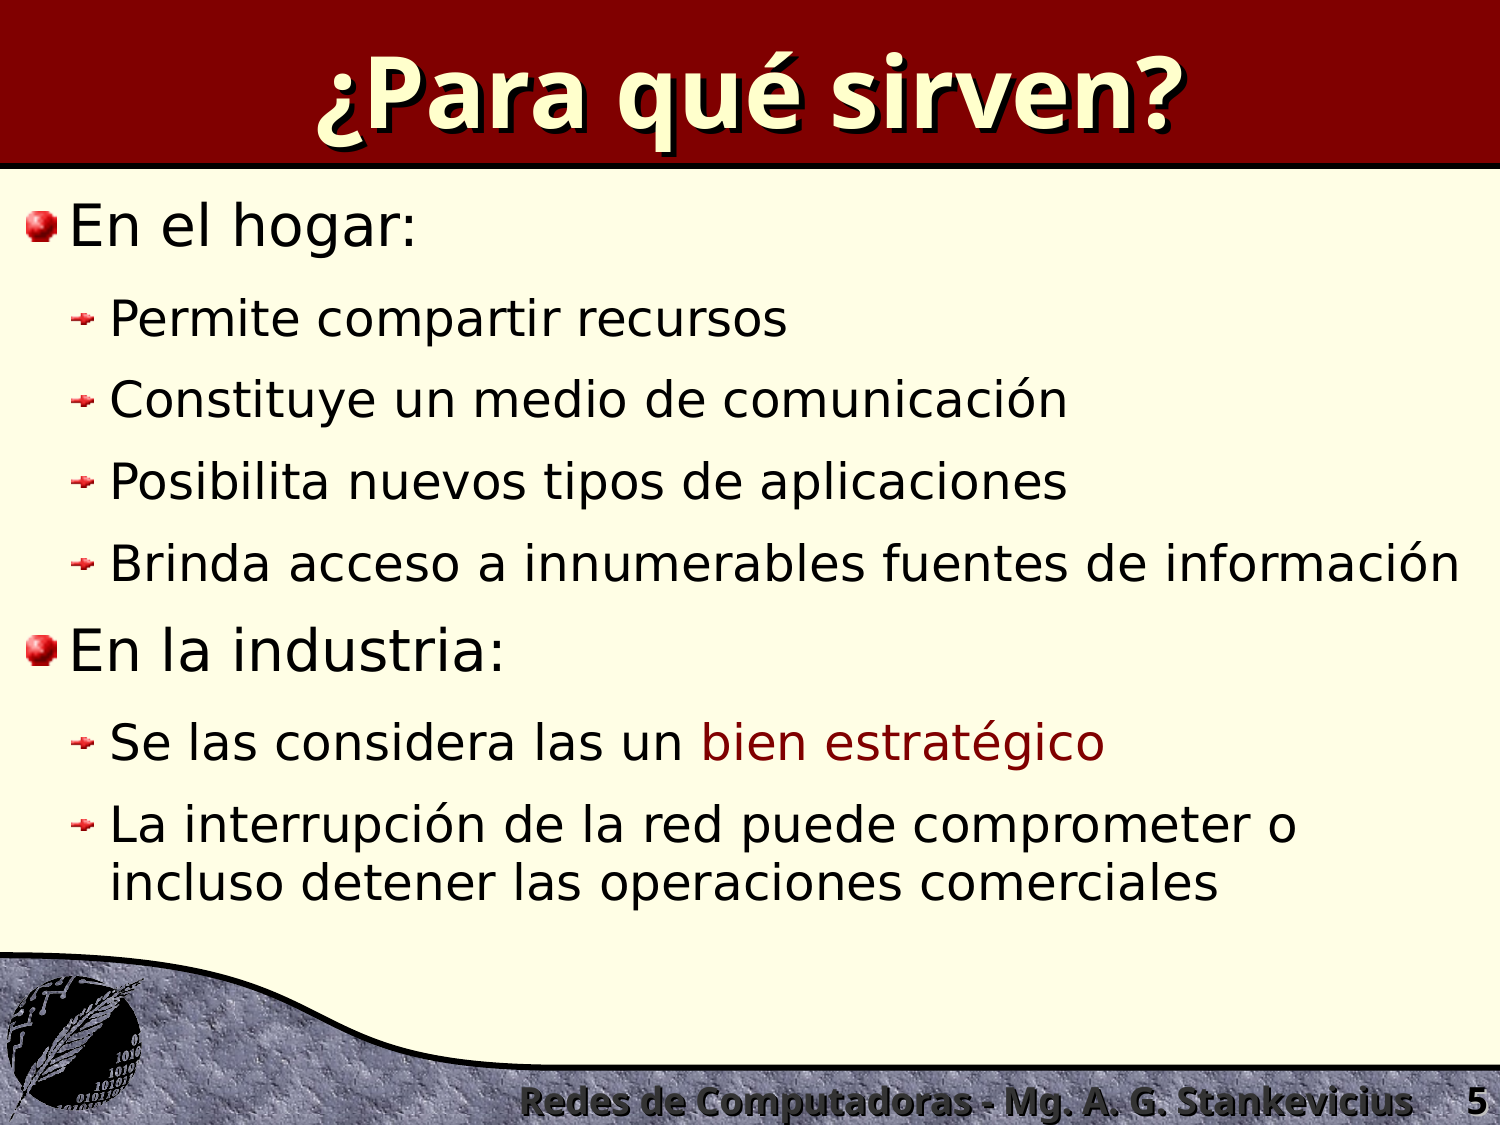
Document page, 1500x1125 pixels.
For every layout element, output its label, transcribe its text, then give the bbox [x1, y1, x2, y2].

list En el hogar: Permite compartir recursos Constituye un medio de comunicación Posibilita nuevos tipos de aplicaciones Brinda acceso a innumerables fuentes de información En la industria: Se las considera las un bien estratégico La interrupción de la red puede comprometer o incluso detener las operaciones comerciales [11, 192, 1486, 913]
picture [0, 959, 1500, 1125]
title ¿Para qué sirven? [15, 5, 1485, 160]
picture [790, 1100, 795, 1110]
picture [1047, 1100, 1054, 1110]
